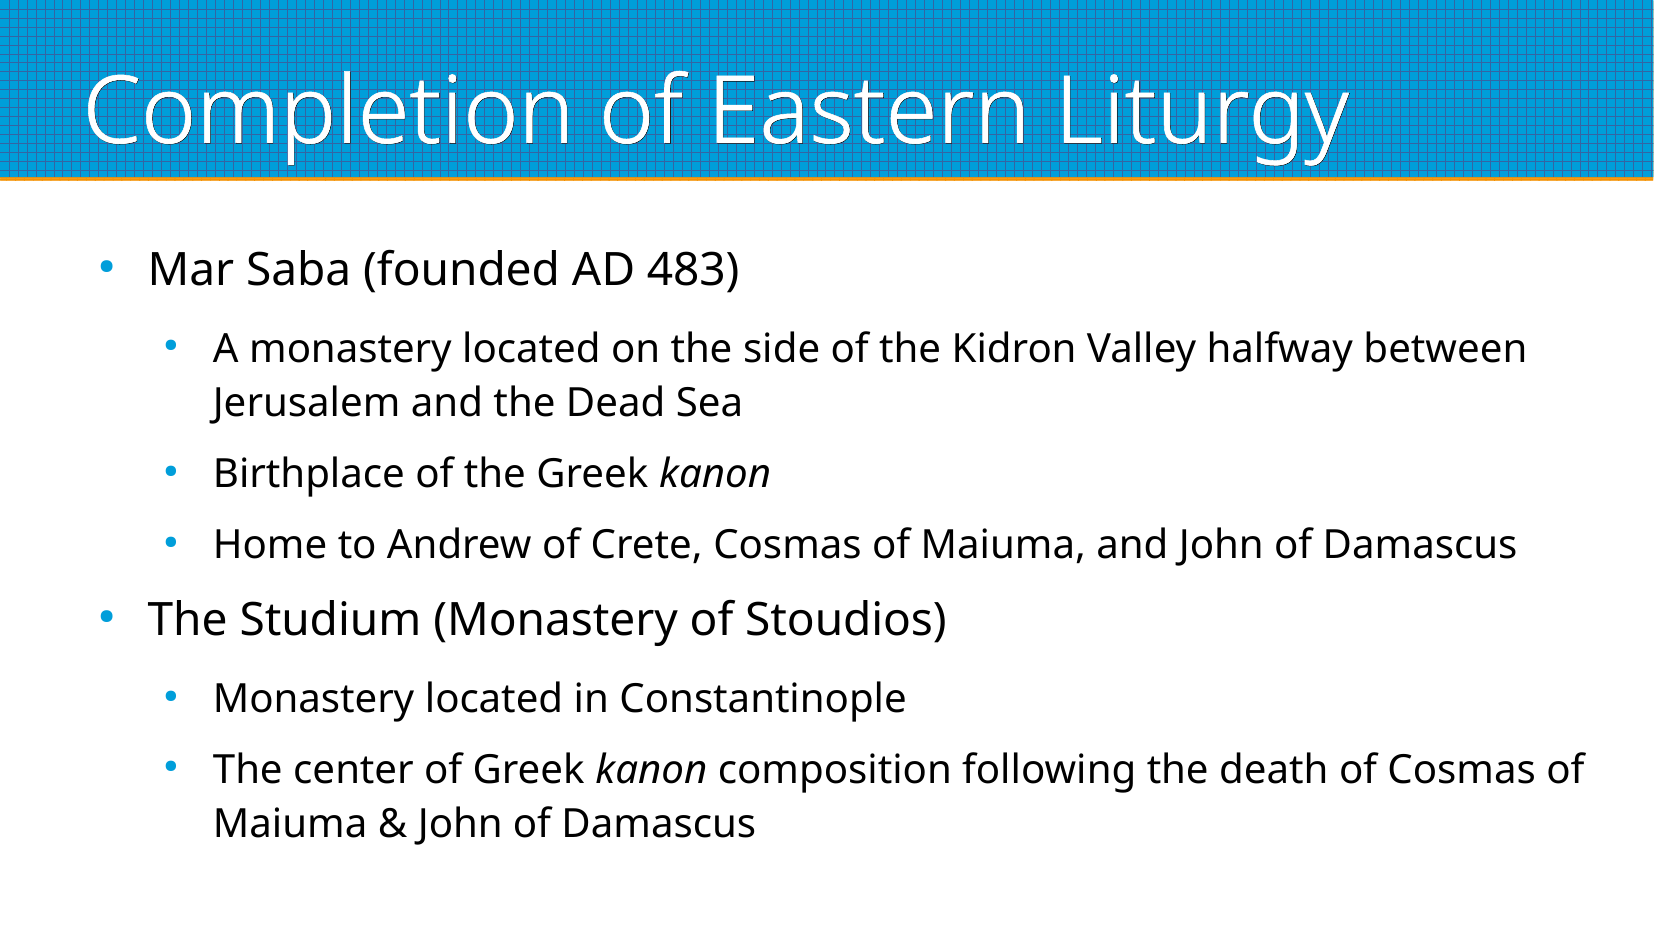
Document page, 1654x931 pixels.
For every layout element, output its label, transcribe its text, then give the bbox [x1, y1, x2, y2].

list Mar Saba (founded AD 483) A monastery located on the side of the Kidron Valley halfway between Jerusalem and the Dead Sea Birthplace of the Greek kanon Home to Andrew of Crete, Cosmas of Maiuma, and John of Damascus The Studium (Monastery of Stoudios) Monastery located in Constantinople The center of Greek kanon composition following the death of Cosmas of Maiuma & John of Damascus [82, 236, 1613, 863]
title Completion of Eastern Liturgy [82, 14, 1571, 171]
